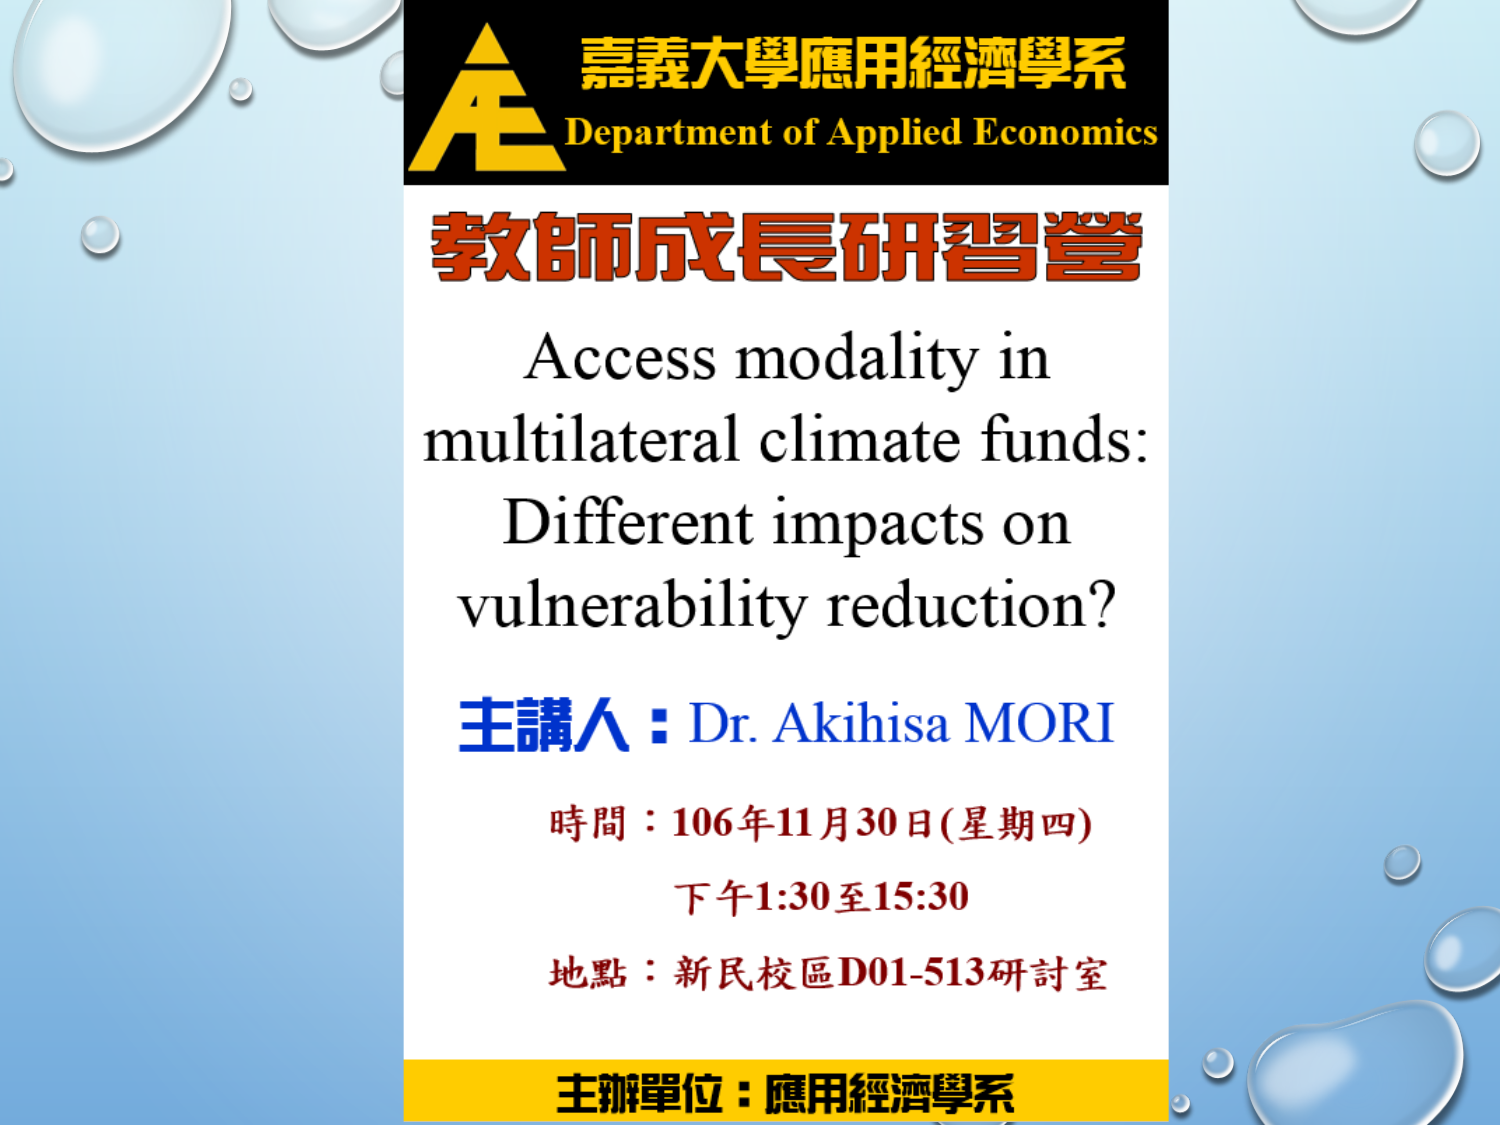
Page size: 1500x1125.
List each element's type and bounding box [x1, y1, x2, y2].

picture [403, 0, 1169, 1122]
